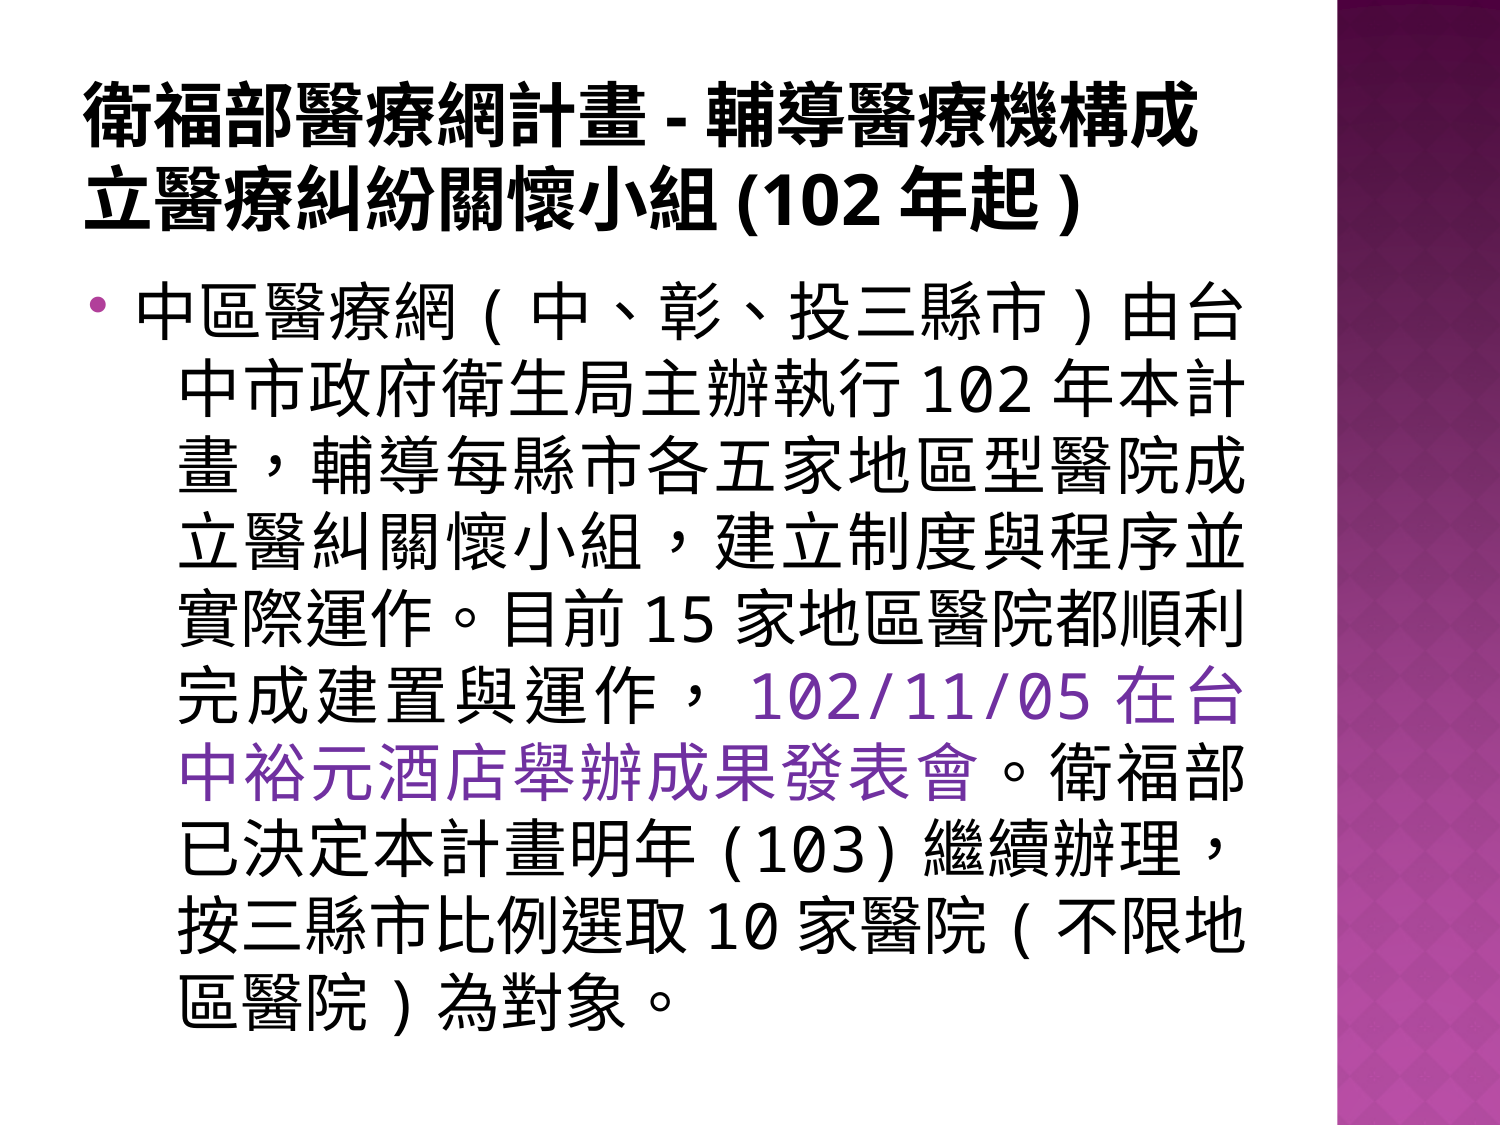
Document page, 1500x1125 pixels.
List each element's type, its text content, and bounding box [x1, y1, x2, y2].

list 中區醫療網(中、彰、投三縣市)由台中市政府衛生局主辦執行102年本計畫，輔導每縣市各五家地區型醫院成立醫糾關懷小組，建立制度與程序並實際運作。目前15家地區醫院都順利完成建置與運作，102/11/05在台中裕元酒店舉辦成果發表會。衛福部已決定本計畫明年(103)繼續辦理，按三縣市比例選取10家醫院(不限地區醫院)為對象。 [75, 264, 1263, 1060]
title 衛福部醫療網計畫-輔導醫療機構成立醫療糾紛關懷小組(102年起) [75, 52, 1263, 240]
